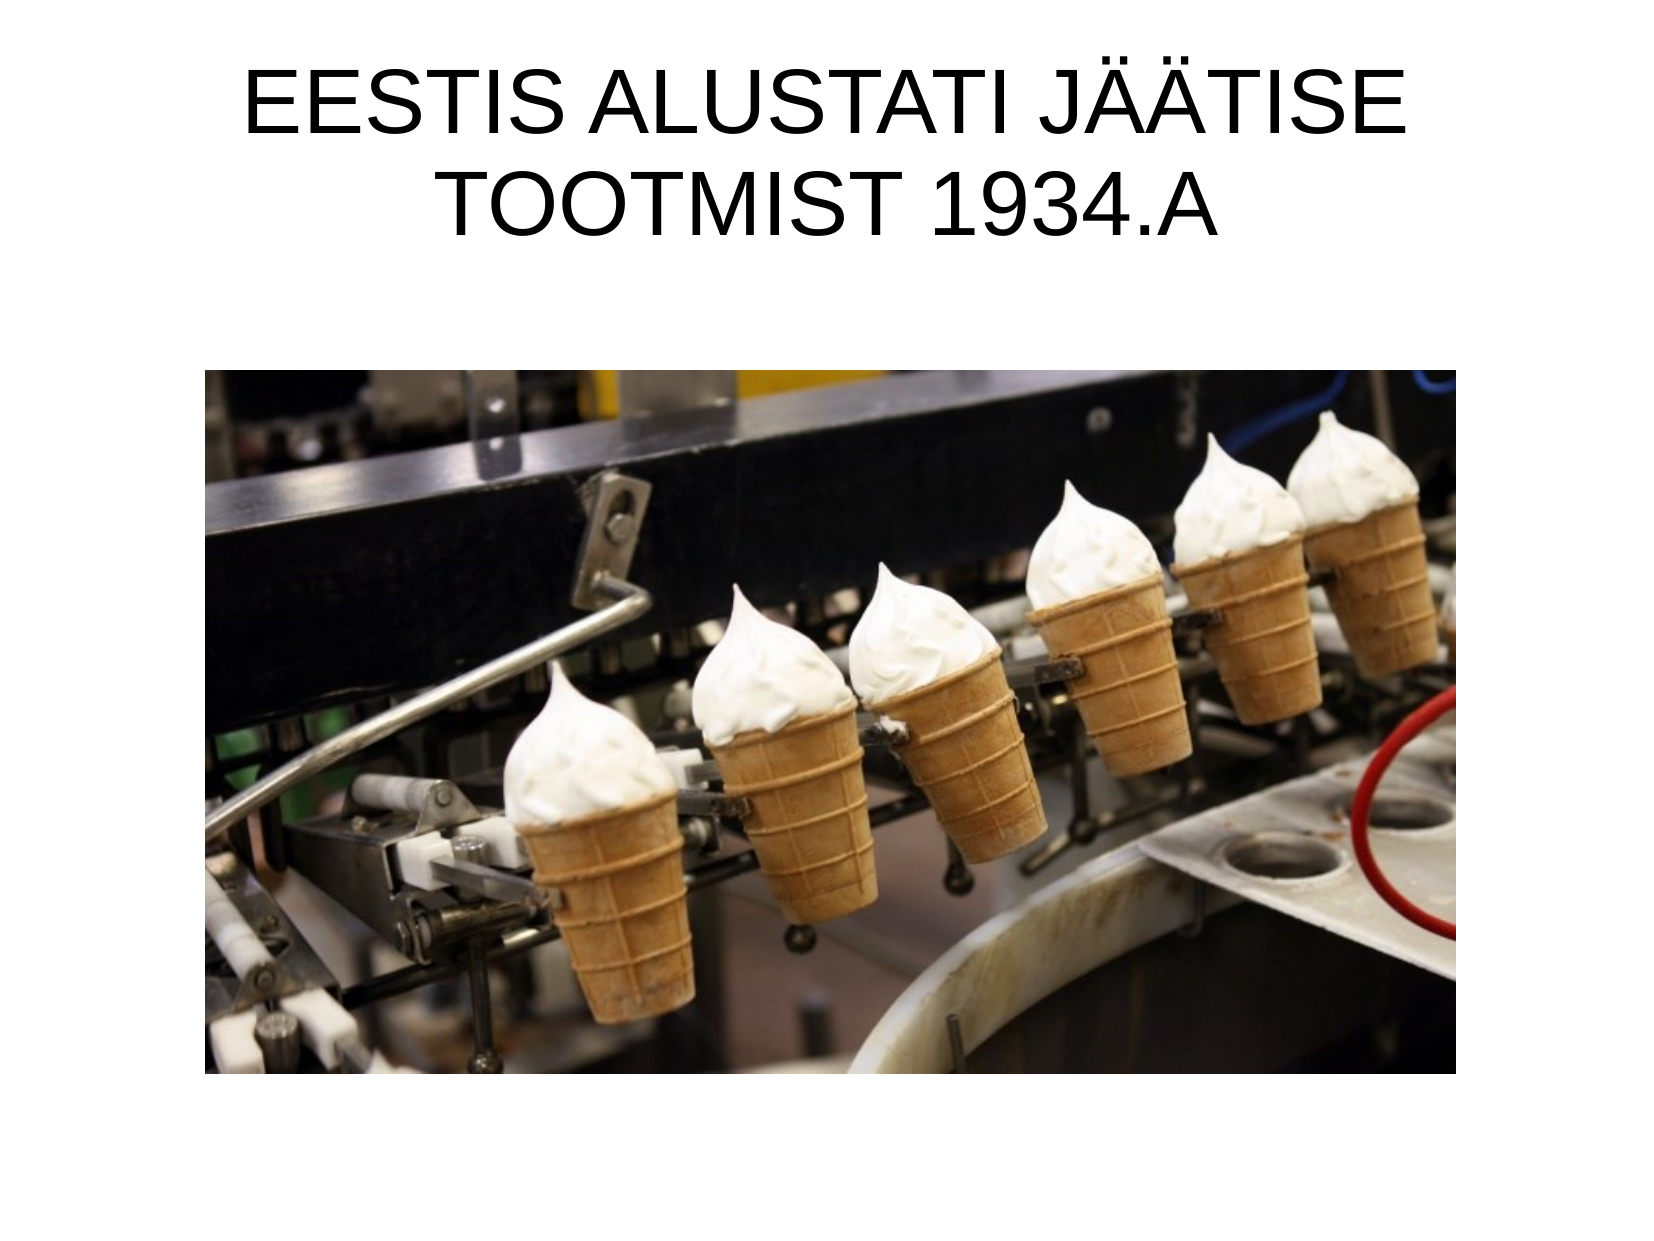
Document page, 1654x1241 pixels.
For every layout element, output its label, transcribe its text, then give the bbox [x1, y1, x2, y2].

picture [205, 370, 1456, 1074]
title EESTIS ALUSTATI JÄÄTISE TOOTMIST 1934.A [82, 49, 1571, 257]
